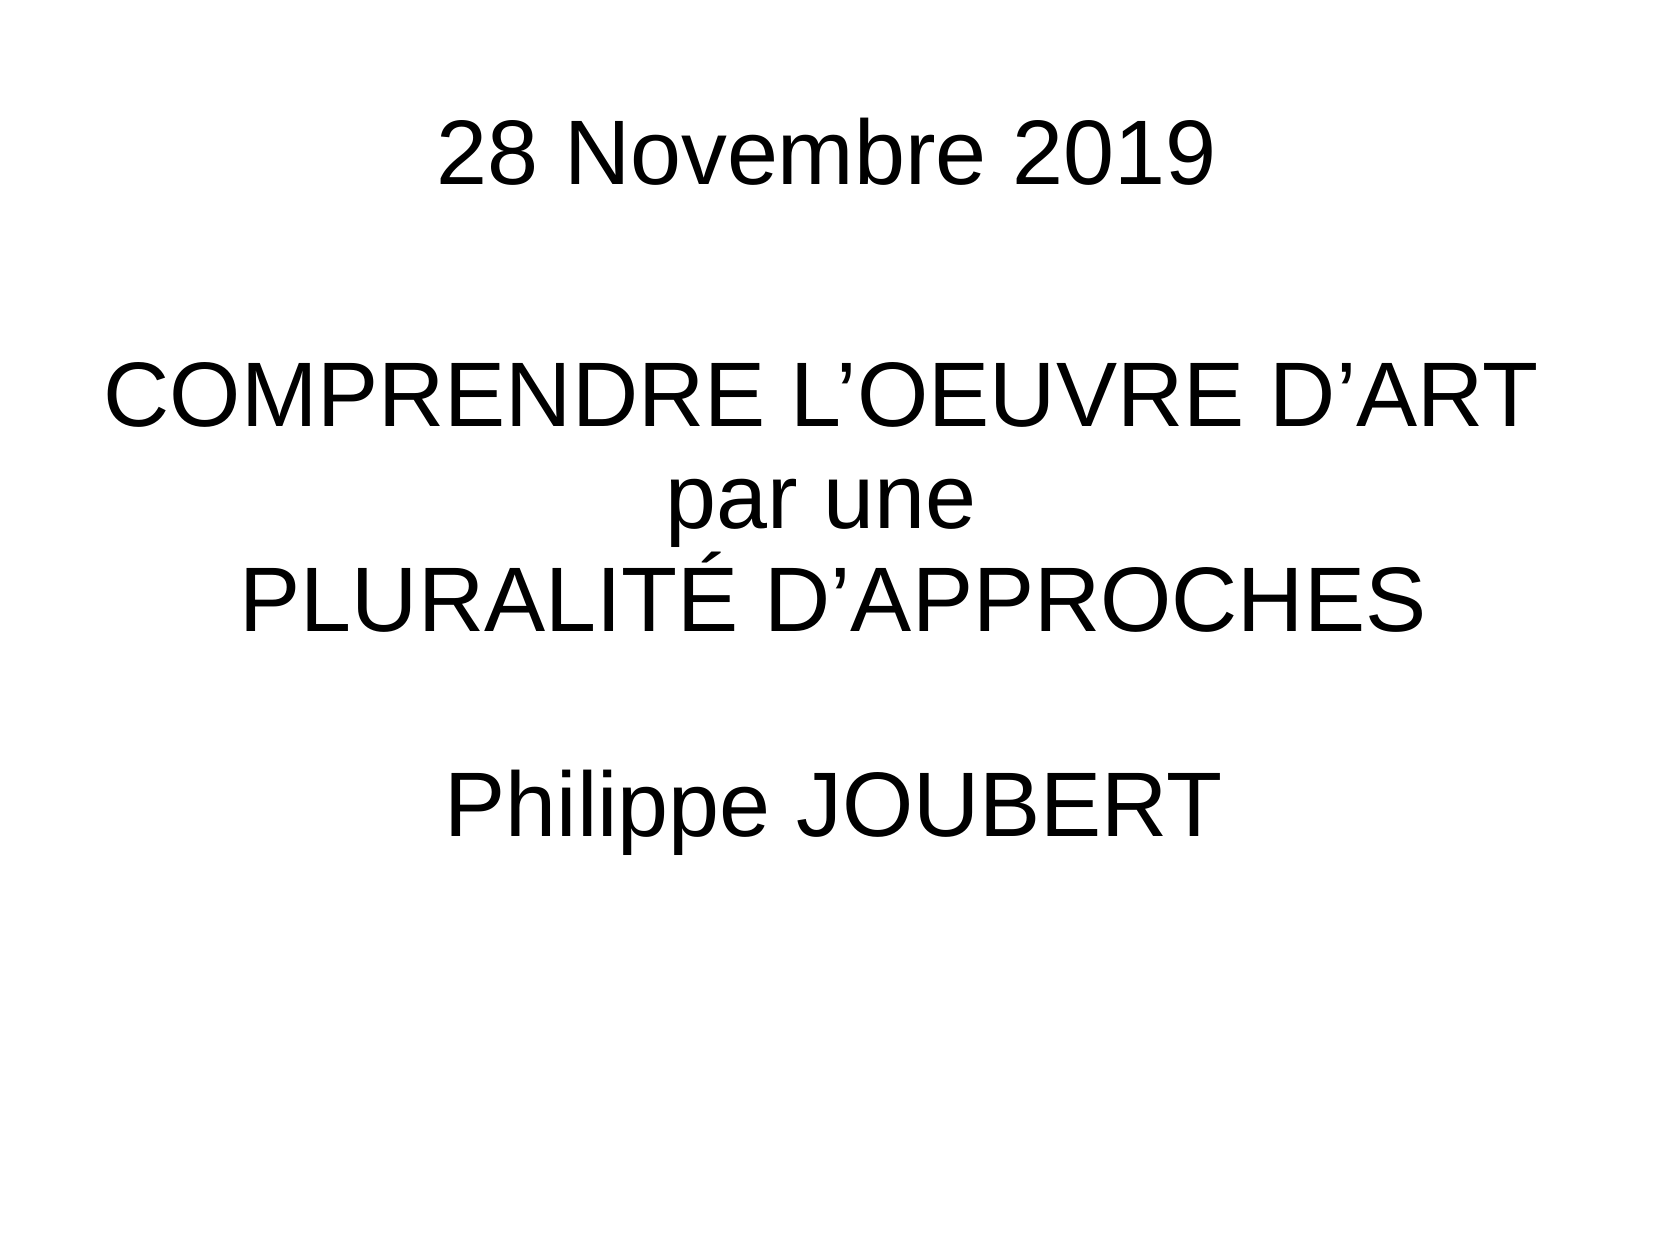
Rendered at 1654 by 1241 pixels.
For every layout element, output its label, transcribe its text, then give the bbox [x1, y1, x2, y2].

text_box COMPRENDRE L’OEUVRE D’ART par une PLURALITÉ D’APPROCHES Philippe JOUBERT [0, 0, 1654, 857]
